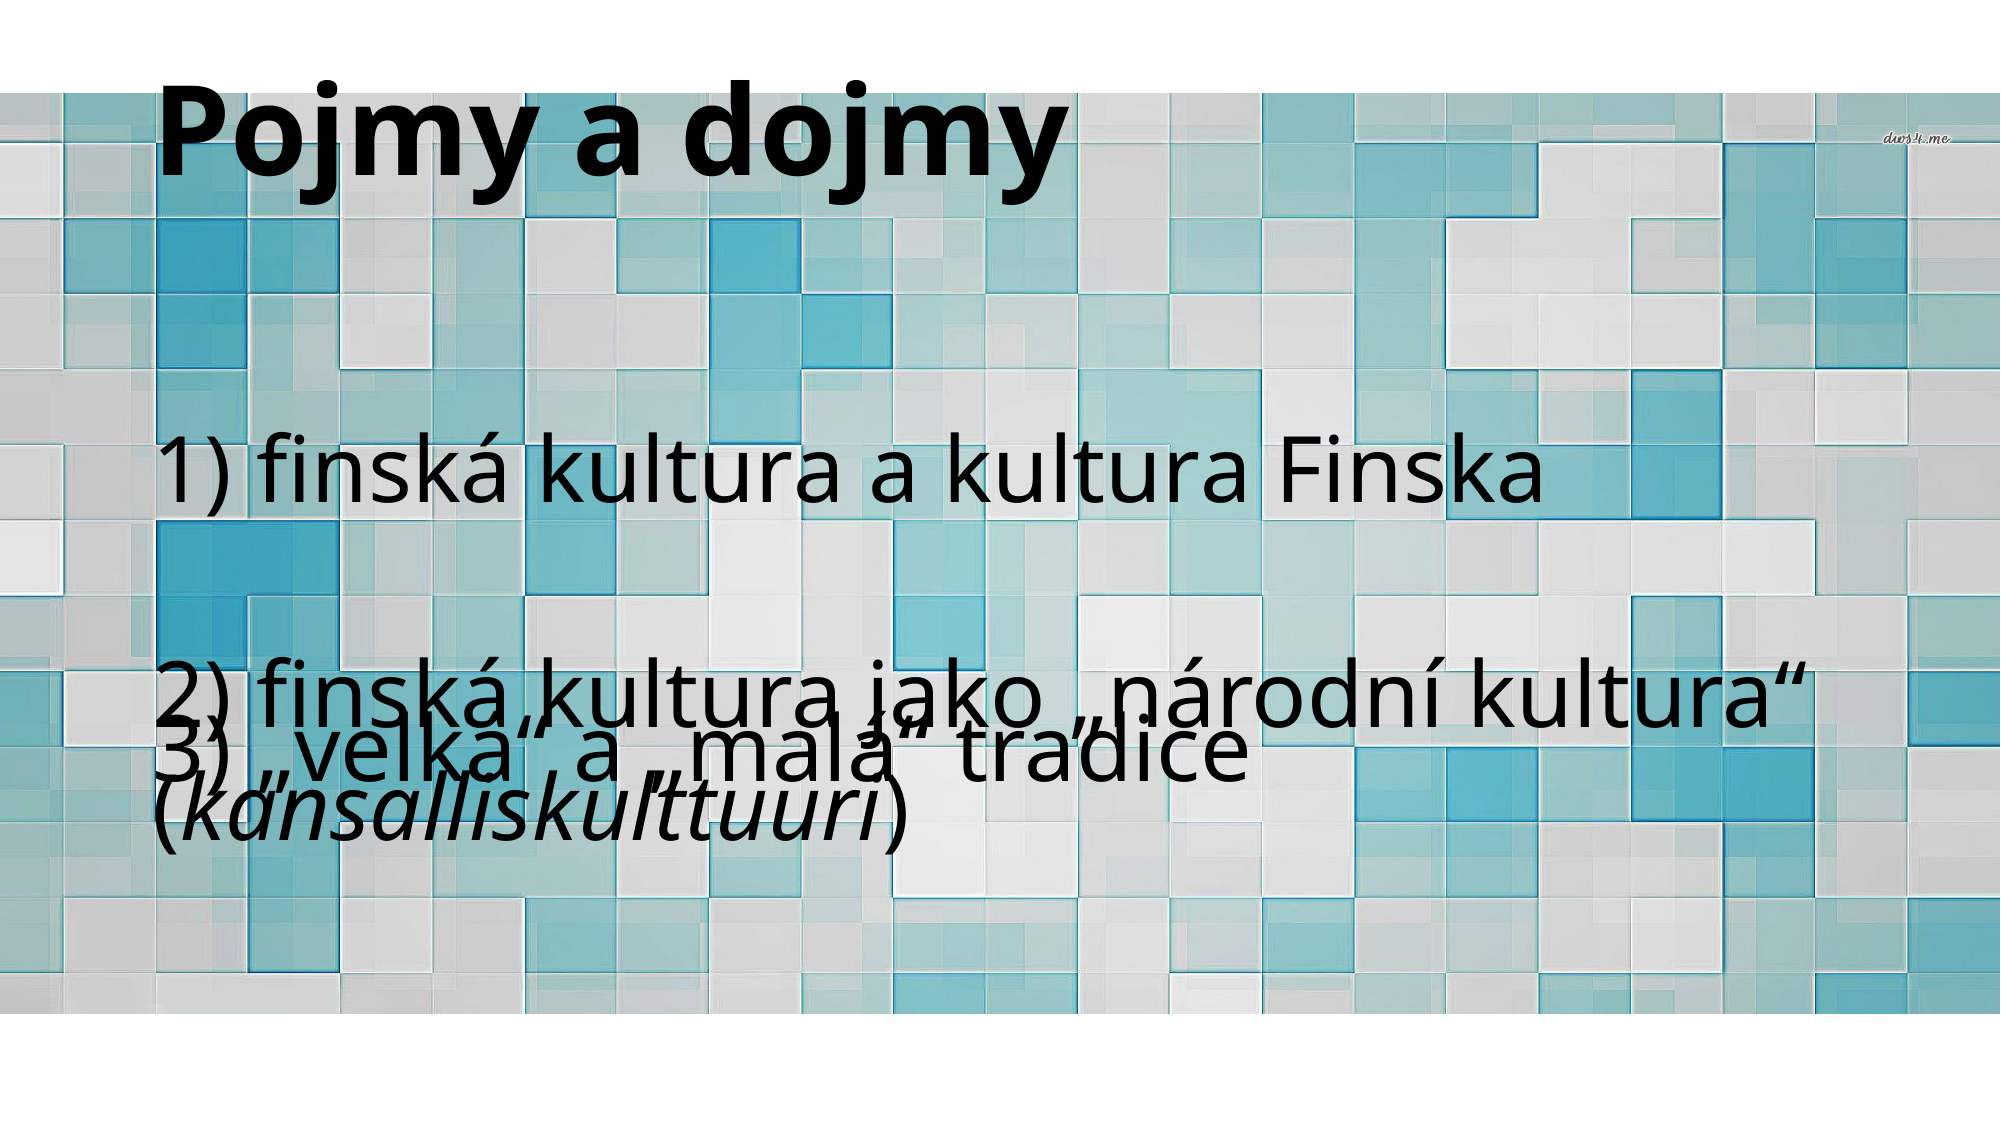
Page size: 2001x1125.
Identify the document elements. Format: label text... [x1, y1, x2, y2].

picture [0, 93, 2000, 1014]
text_box 3) „velká“ a „malá“ tradice [137, 680, 1863, 927]
text_box 1) finská kultura a kultura Finska 2) finská kultura jako „národní kultura“ (kansalliskulttuuri) [137, 405, 1863, 668]
title Pojmy a dojmy [137, 59, 1863, 278]
